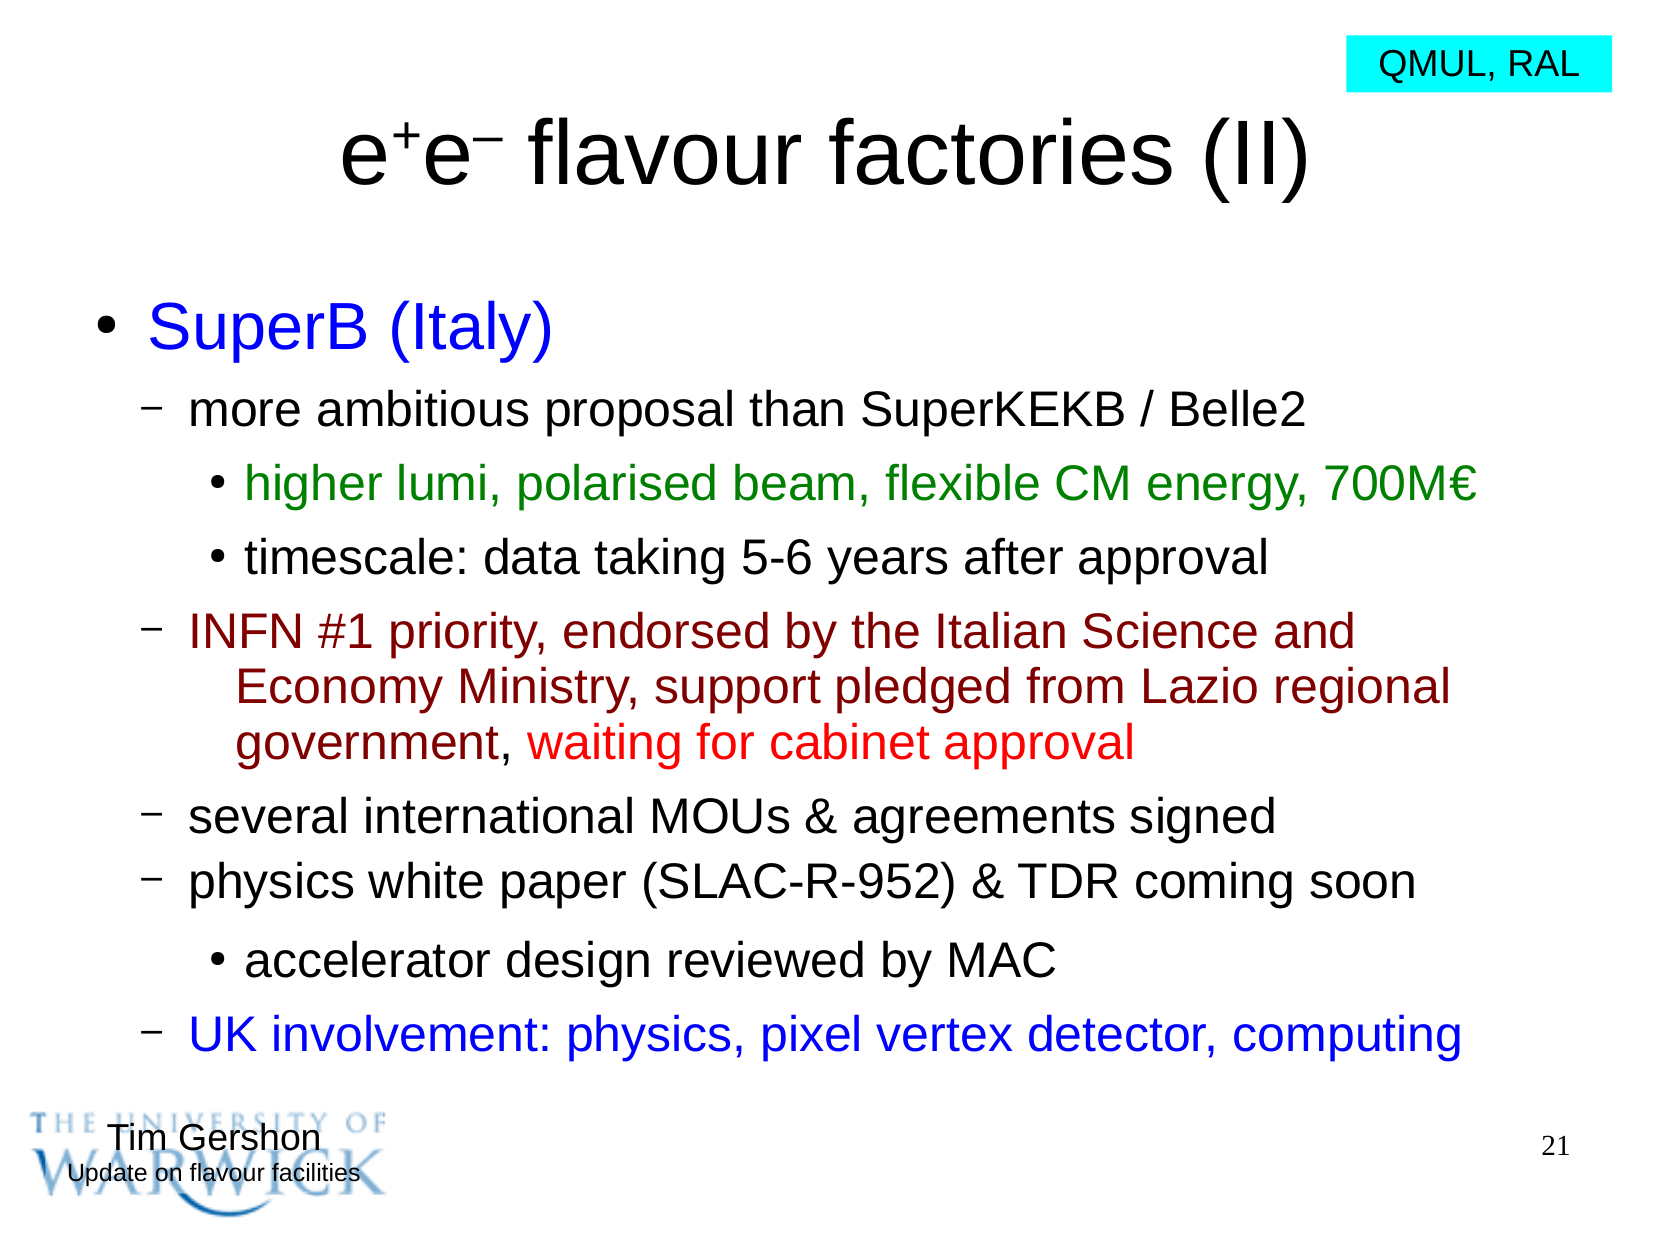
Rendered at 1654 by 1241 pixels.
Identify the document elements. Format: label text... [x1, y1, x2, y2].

title e+e– flavour factories (II) [82, 56, 1571, 250]
list SuperB (Italy) more ambitious proposal than SuperKEKB / Belle2 higher lumi, polarised beam, flexible CM energy, 700M€ timescale: data taking 5-6 years after approval INFN #1 priority, endorsed by the Italian Science and Economy Ministry, support pledged from Lazio regional government, waiting for cabinet approval several international MOUs & agreements signed physics white paper (SLAC-R-952) & TDR coming soon accelerator design reviewed by MAC UK involvement: physics, pixel vertex detector, computing [76, 288, 1565, 1093]
text_box QMUL, RAL [1346, 35, 1613, 93]
picture [19, 1106, 406, 1232]
text_box Tim Gershon Update on flavour facilities [45, 1108, 383, 1194]
